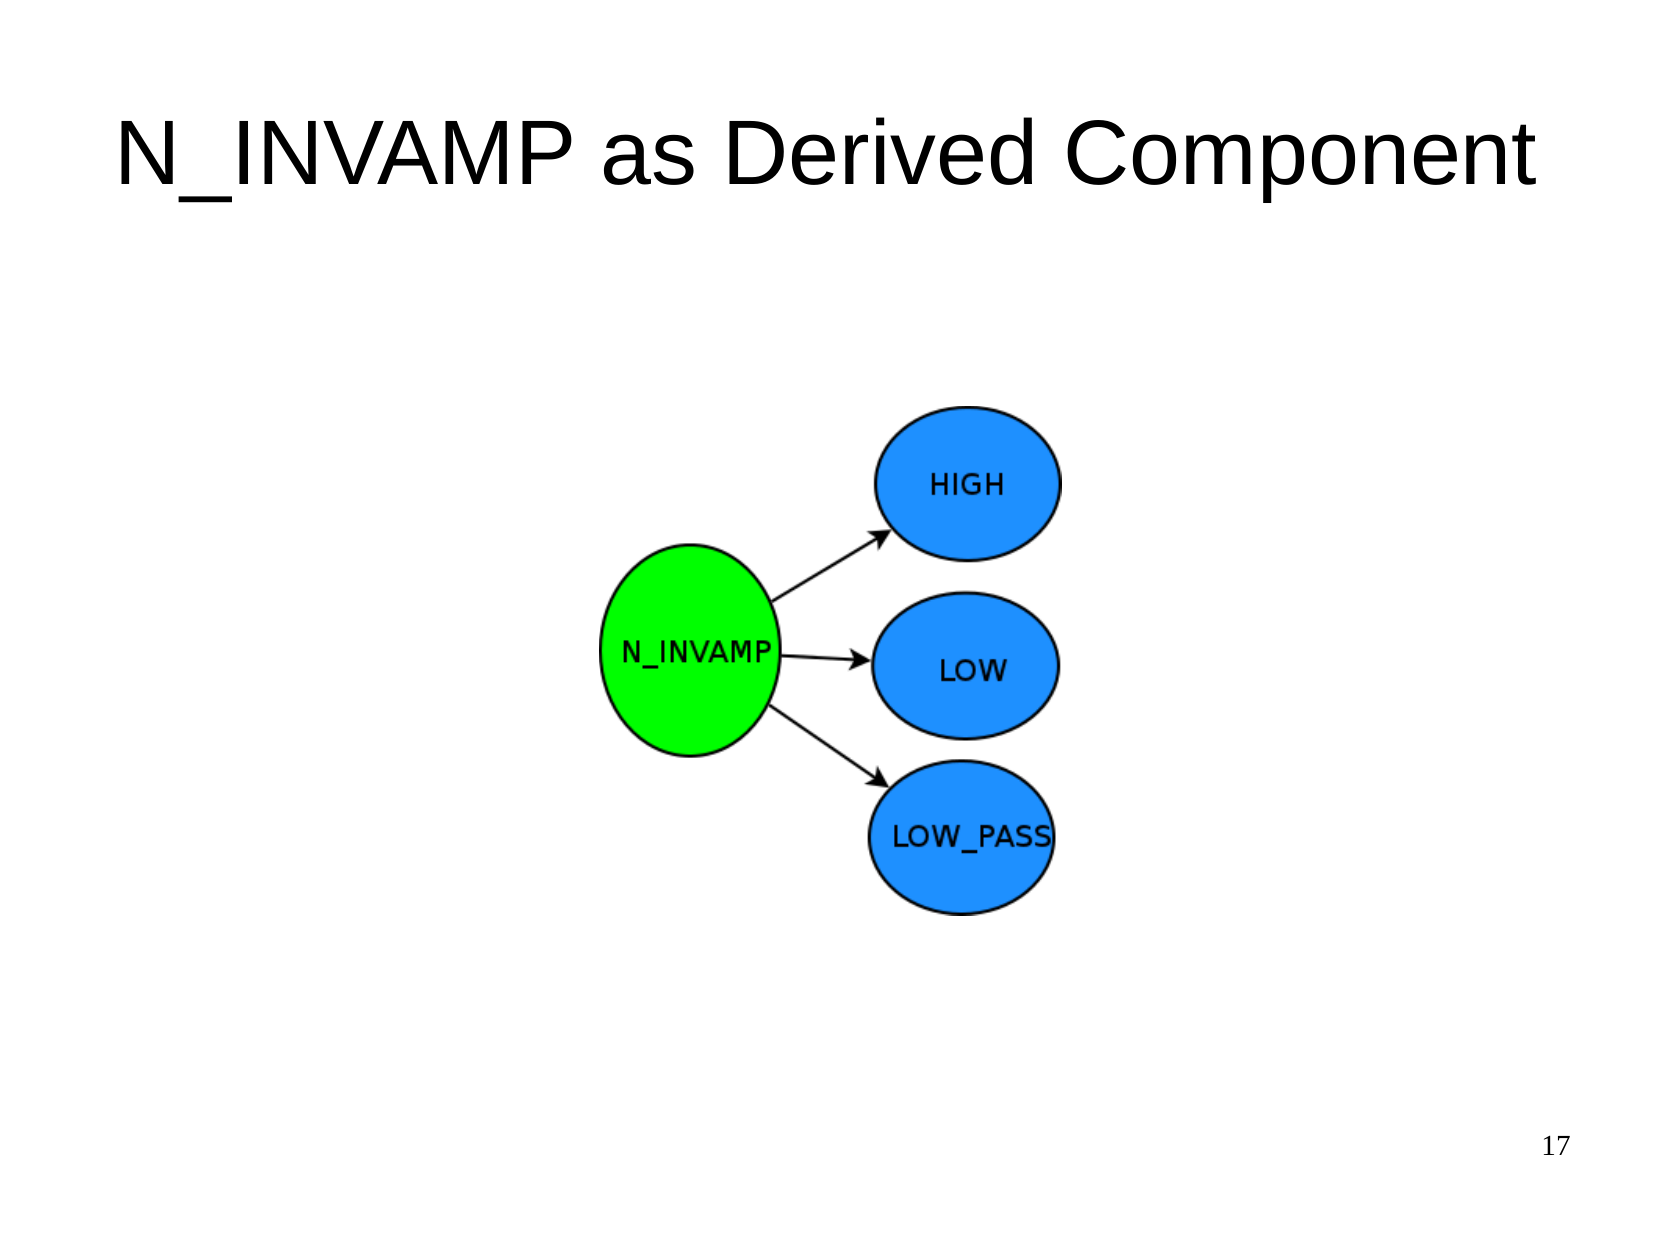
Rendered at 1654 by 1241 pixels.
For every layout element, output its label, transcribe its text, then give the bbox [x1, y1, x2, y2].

picture [599, 406, 1062, 916]
title N_INVAMP as Derived Component [82, 49, 1571, 257]
